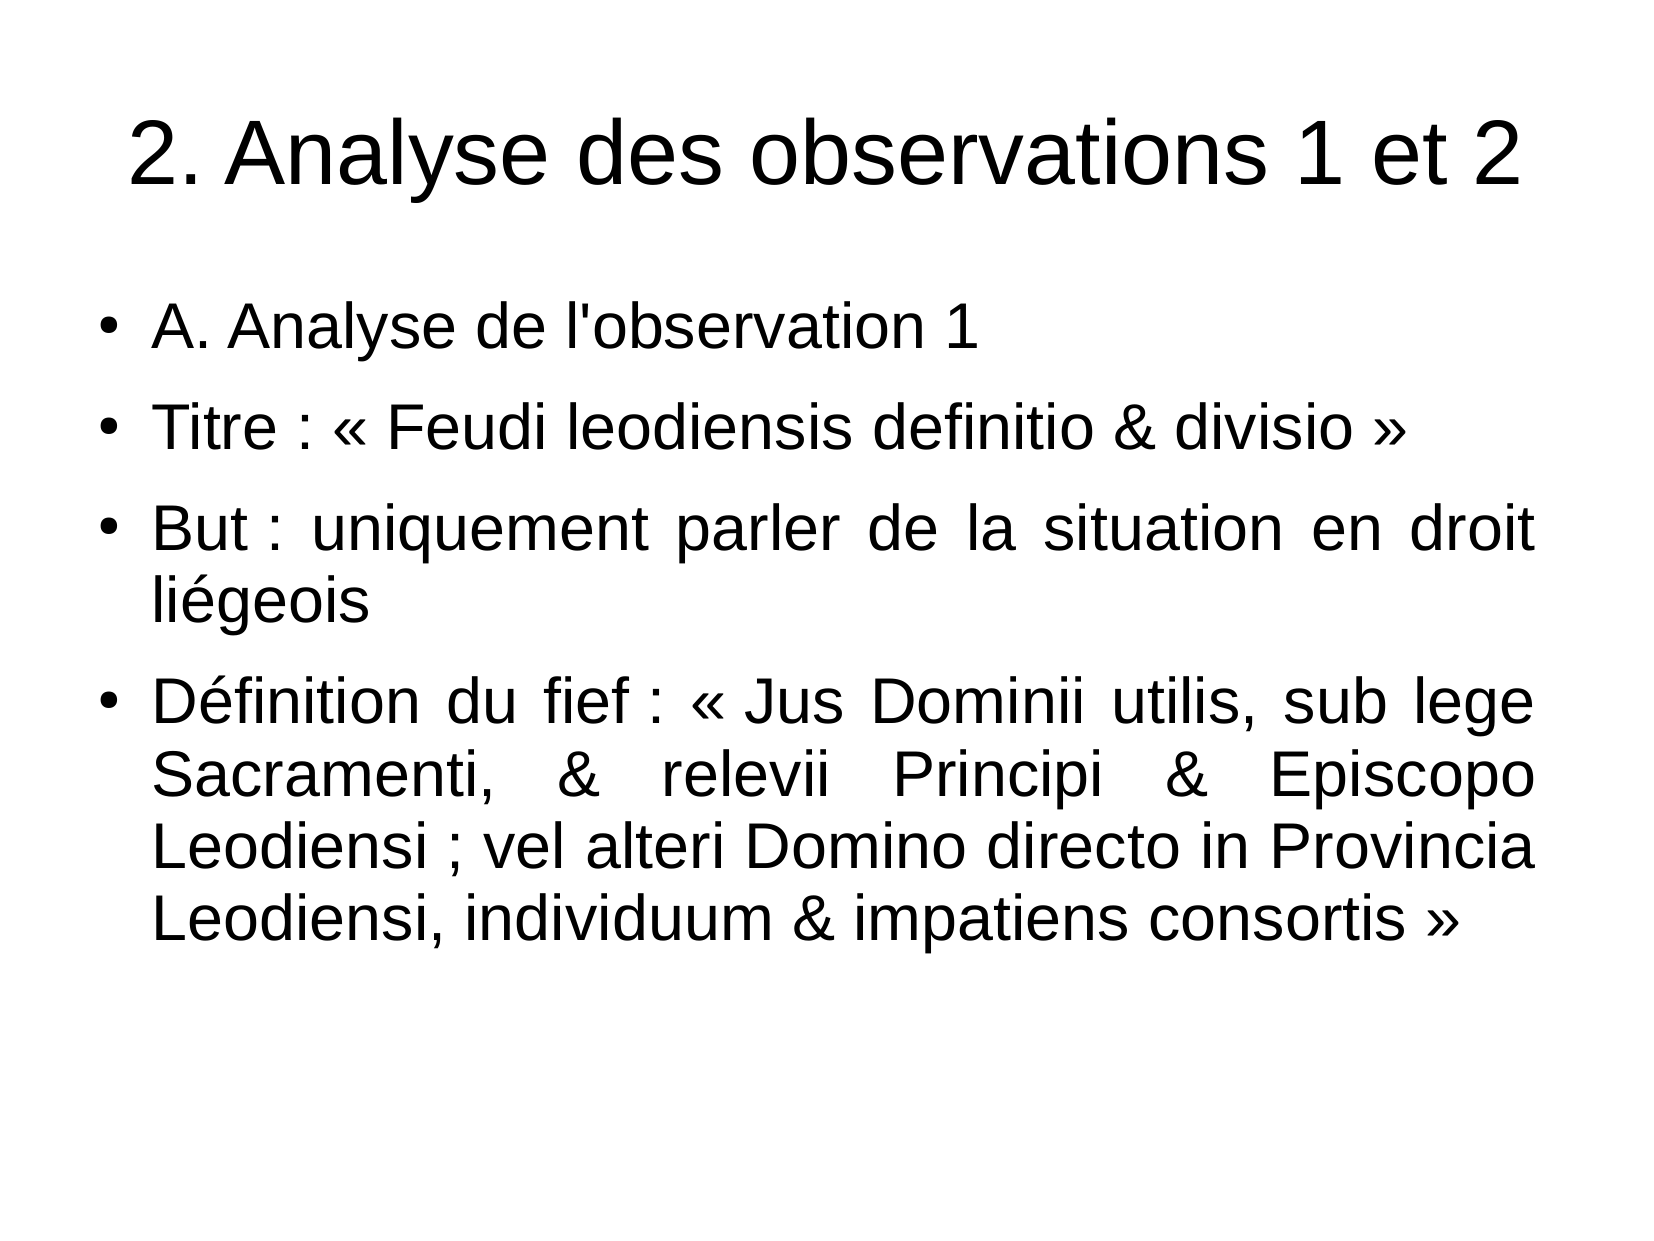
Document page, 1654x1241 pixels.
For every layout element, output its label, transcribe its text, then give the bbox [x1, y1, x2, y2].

title 2. Analyse des observations 1 et 2 [82, 49, 1571, 257]
list A. Analyse de l'observation 1 Titre : « Feudi leodiensis definitio & divisio » But : uniquement parler de la situation en droit liégeois Définition du fief : « Jus Dominii utilis, sub lege Sacramenti, & relevii Principi & Episcopo Leodiensi ; vel alteri Domino directo in Provincia Leodiensi, individuum & impatiens consortis » [82, 290, 1538, 1010]
